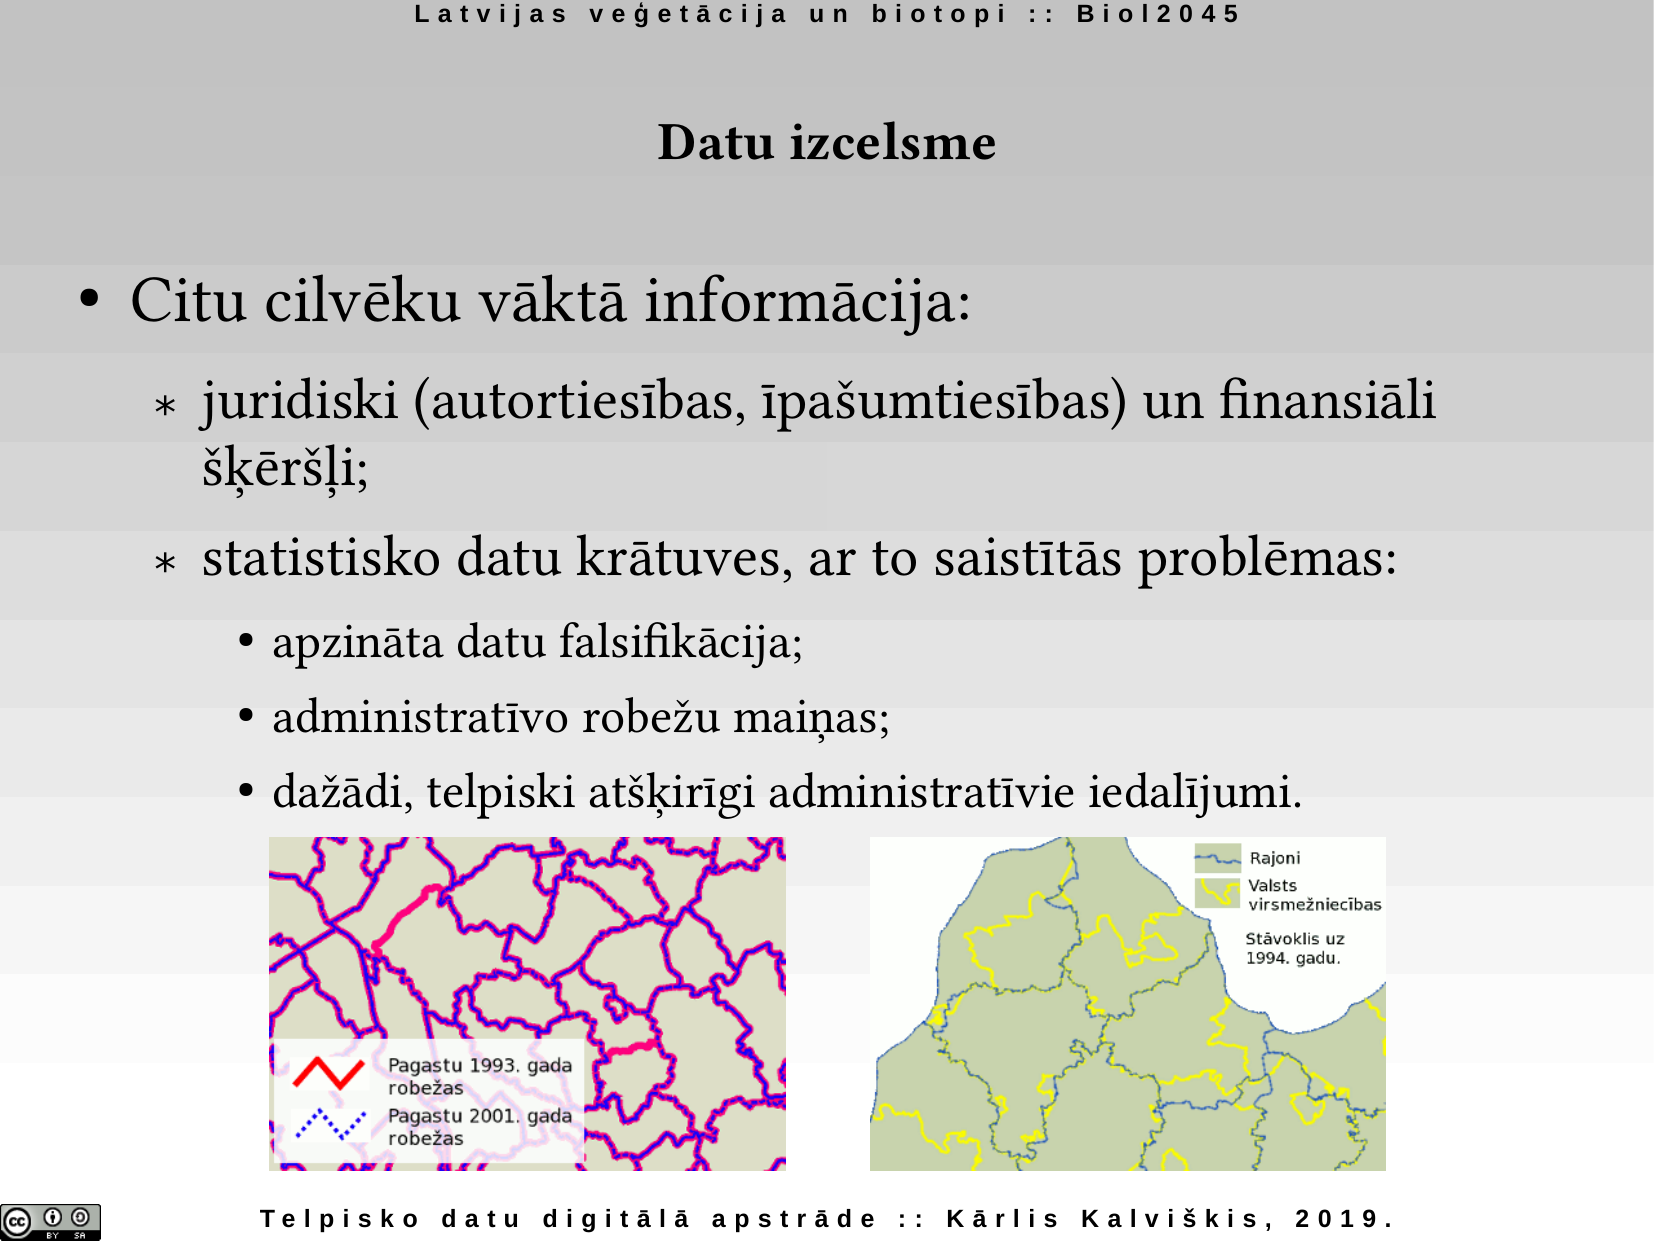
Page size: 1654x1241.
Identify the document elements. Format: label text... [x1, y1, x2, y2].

picture [0, 0, 1654, 1241]
title Datu izcelsme [59, 37, 1596, 246]
list Citu cilvēku vāktā informācija: juridiski (autortiesības, īpašumtiesības) un finansiāli šķēršļi; statistisko datu krātuves, ar to saistītās problēmas: apzināta datu falsifikācija; administratīvo robežu maiņas; dažādi, telpiski atšķirīgi administratīvie iedalījumi. [59, 261, 1596, 1163]
